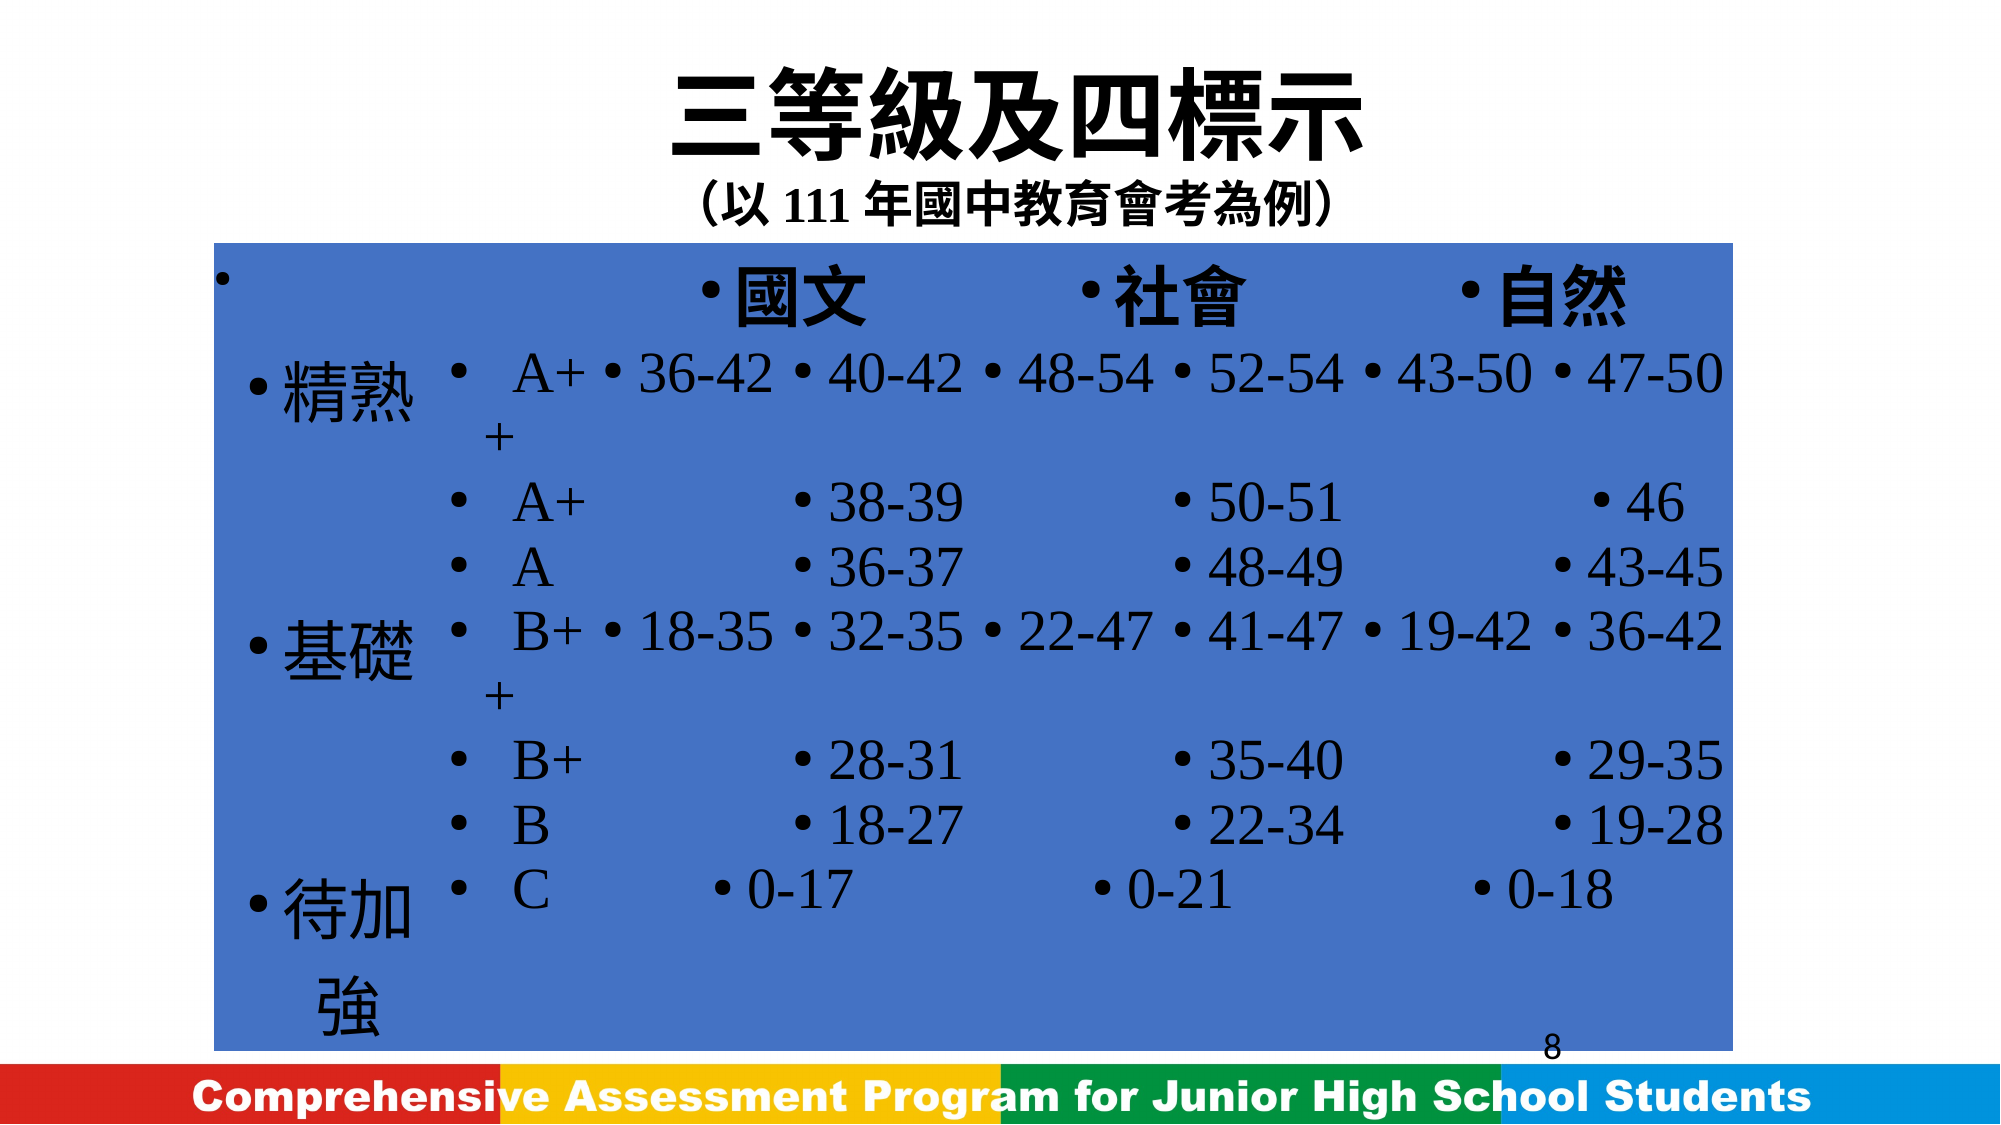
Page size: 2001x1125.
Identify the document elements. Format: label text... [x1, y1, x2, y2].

table_cell 0-17 [594, 857, 974, 1051]
table_cell 46 [1544, 469, 1733, 534]
table_cell 47-50 [1544, 340, 1733, 469]
table_header 自然 [1354, 243, 1733, 340]
table_cell 40-42 [784, 340, 974, 469]
table_cell 18-27 [784, 792, 974, 857]
table_cell 0-21 [974, 857, 1354, 1051]
table_cell B++ [449, 599, 594, 728]
table_cell 41-47 [1164, 599, 1354, 728]
table_cell 精熟 [214, 340, 449, 599]
table_cell 48-49 [1164, 534, 1354, 599]
text_box 8 [1528, 1014, 1995, 1075]
table_cell 18-35 [594, 599, 784, 857]
table_cell 32-35 [784, 599, 974, 728]
table_cell 22-34 [1164, 792, 1354, 857]
table_cell A+ [449, 469, 594, 534]
table_cell C [449, 857, 594, 1051]
table_cell 19-28 [1544, 792, 1733, 857]
table_cell 19-42 [1354, 599, 1544, 857]
table_cell A [449, 534, 594, 599]
table_cell 28-31 [784, 728, 974, 792]
title 三等級及四標示 （以111年國中教育會考為例） [324, 45, 1709, 233]
table_cell B+ [449, 728, 594, 792]
table_cell 38-39 [784, 469, 974, 534]
table_cell 35-40 [1164, 728, 1354, 792]
table_cell 36-37 [784, 534, 974, 599]
table_cell 基礎 [214, 599, 449, 857]
table_cell 29-35 [1544, 728, 1733, 792]
table_header 社會 [974, 243, 1354, 340]
table_cell A++ [449, 340, 594, 469]
table_cell 22-47 [974, 599, 1164, 857]
table_header 國文 [594, 243, 974, 340]
table_cell 48-54 [974, 340, 1164, 599]
table_cell 36-42 [594, 340, 784, 599]
table_cell 52-54 [1164, 340, 1354, 469]
table_cell 待加強 [214, 857, 449, 1051]
table_cell 36-42 [1544, 599, 1733, 728]
table_cell B [449, 792, 594, 857]
table_cell 43-50 [1354, 340, 1544, 599]
table_cell 50-51 [1164, 469, 1354, 534]
table_cell 43-45 [1544, 534, 1733, 599]
table_header [214, 243, 594, 340]
table_cell 0-18 [1354, 857, 1733, 1051]
